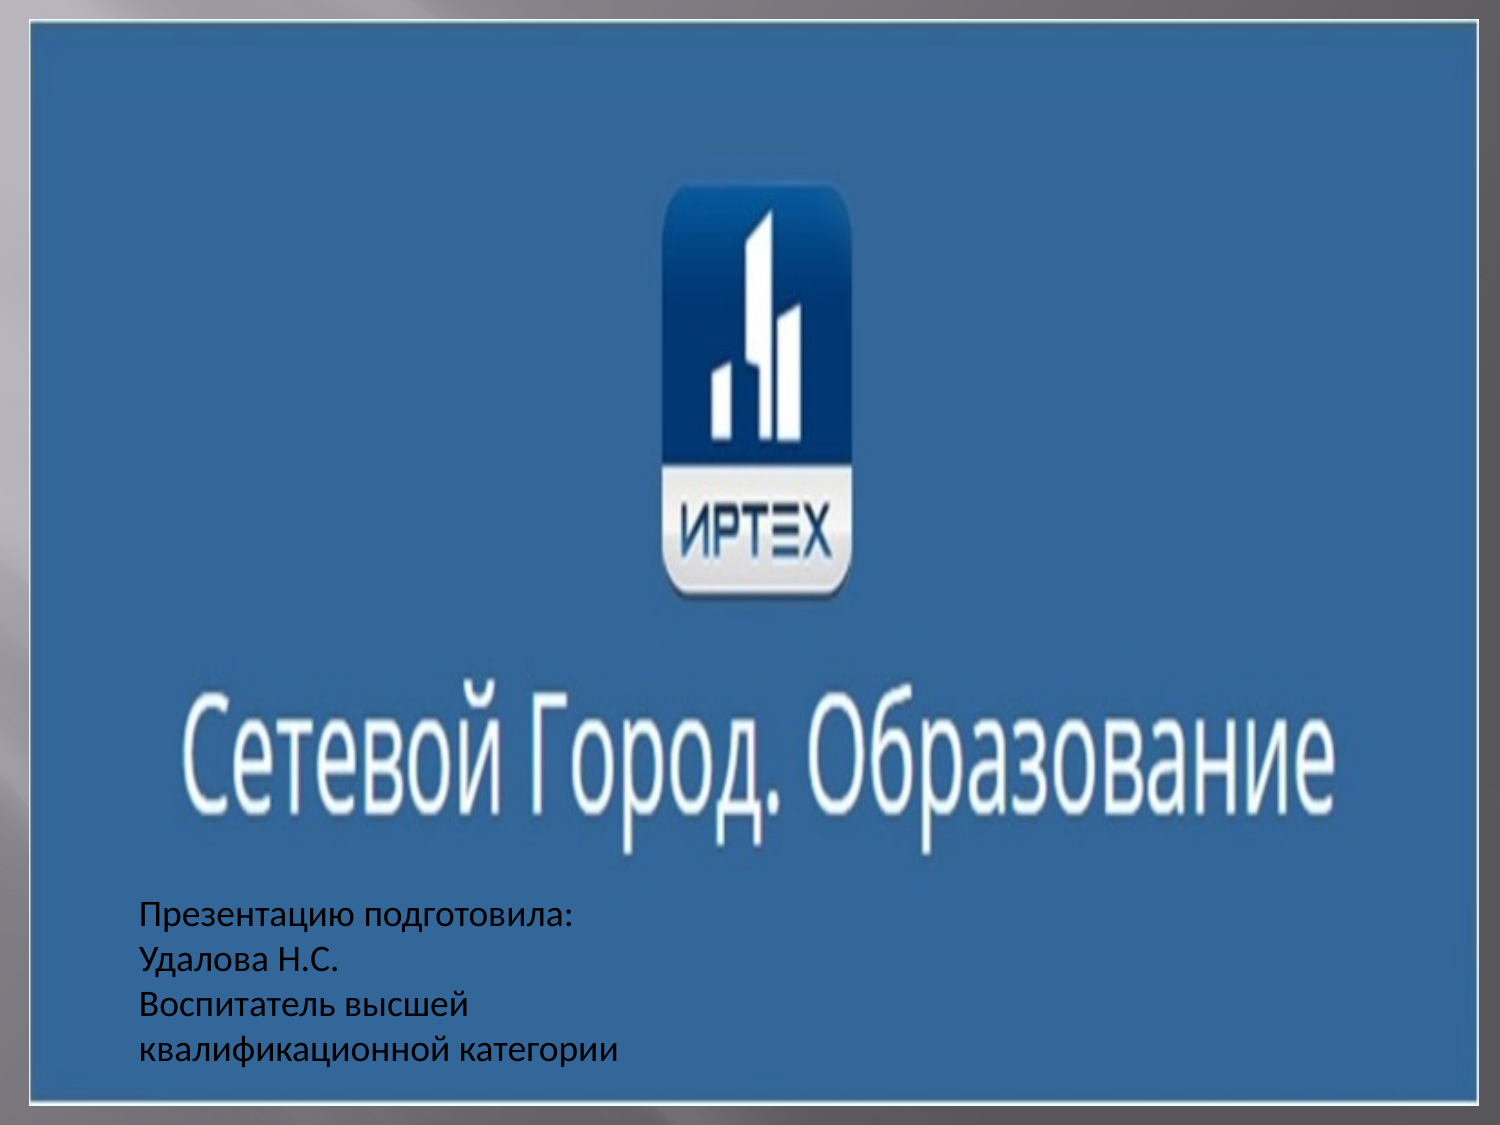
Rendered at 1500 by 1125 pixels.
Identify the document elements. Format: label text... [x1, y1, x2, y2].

text_box Презентацию подготовила: Удалова Н.С. Воспитатель высшей квалификационной категории [123, 881, 703, 1079]
picture [29, 19, 1479, 1106]
